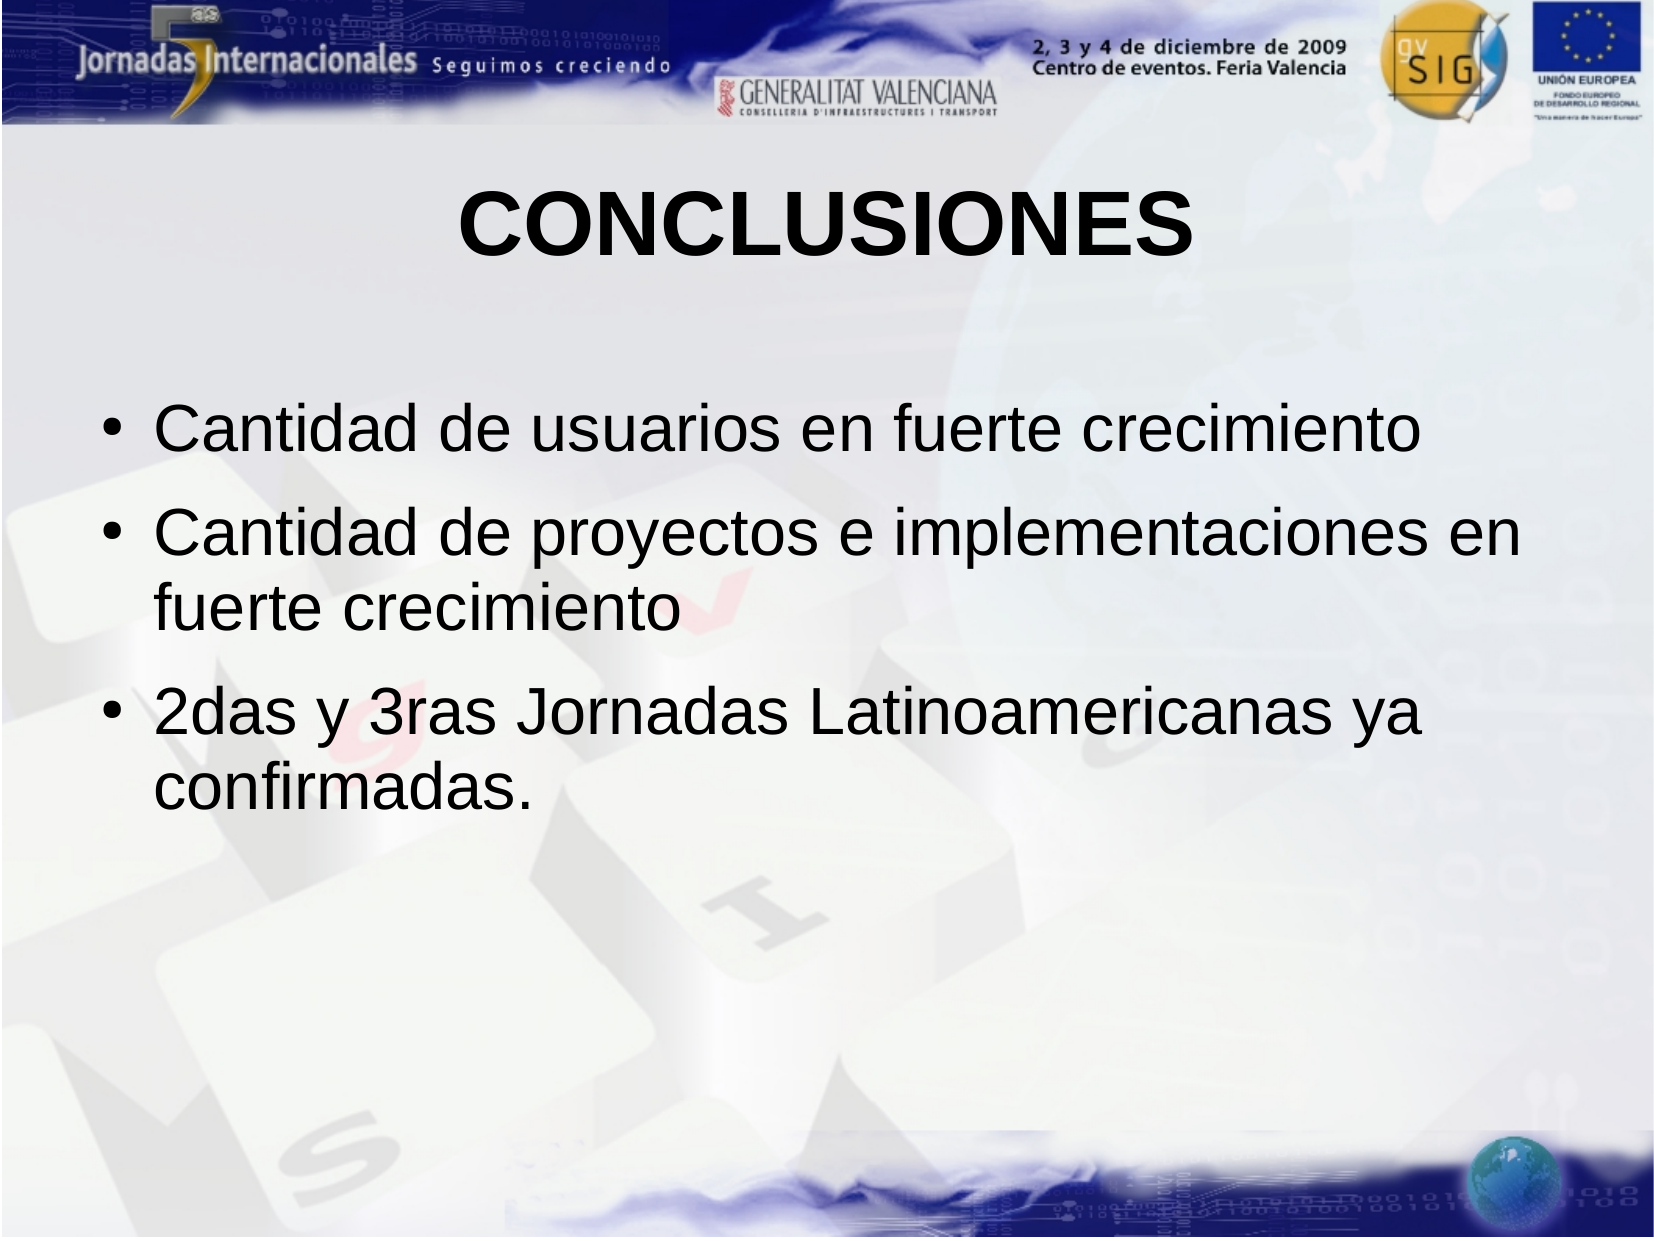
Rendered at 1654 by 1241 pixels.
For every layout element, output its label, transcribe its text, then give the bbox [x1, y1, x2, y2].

list Cantidad de usuarios en fuerte crecimiento Cantidad de proyectos e implementaciones en fuerte crecimiento 2das y 3ras Jornadas Latinoamericanas ya confirmadas. [82, 390, 1571, 1046]
picture [2, 0, 1654, 1237]
title CONCLUSIONES [82, 127, 1571, 320]
